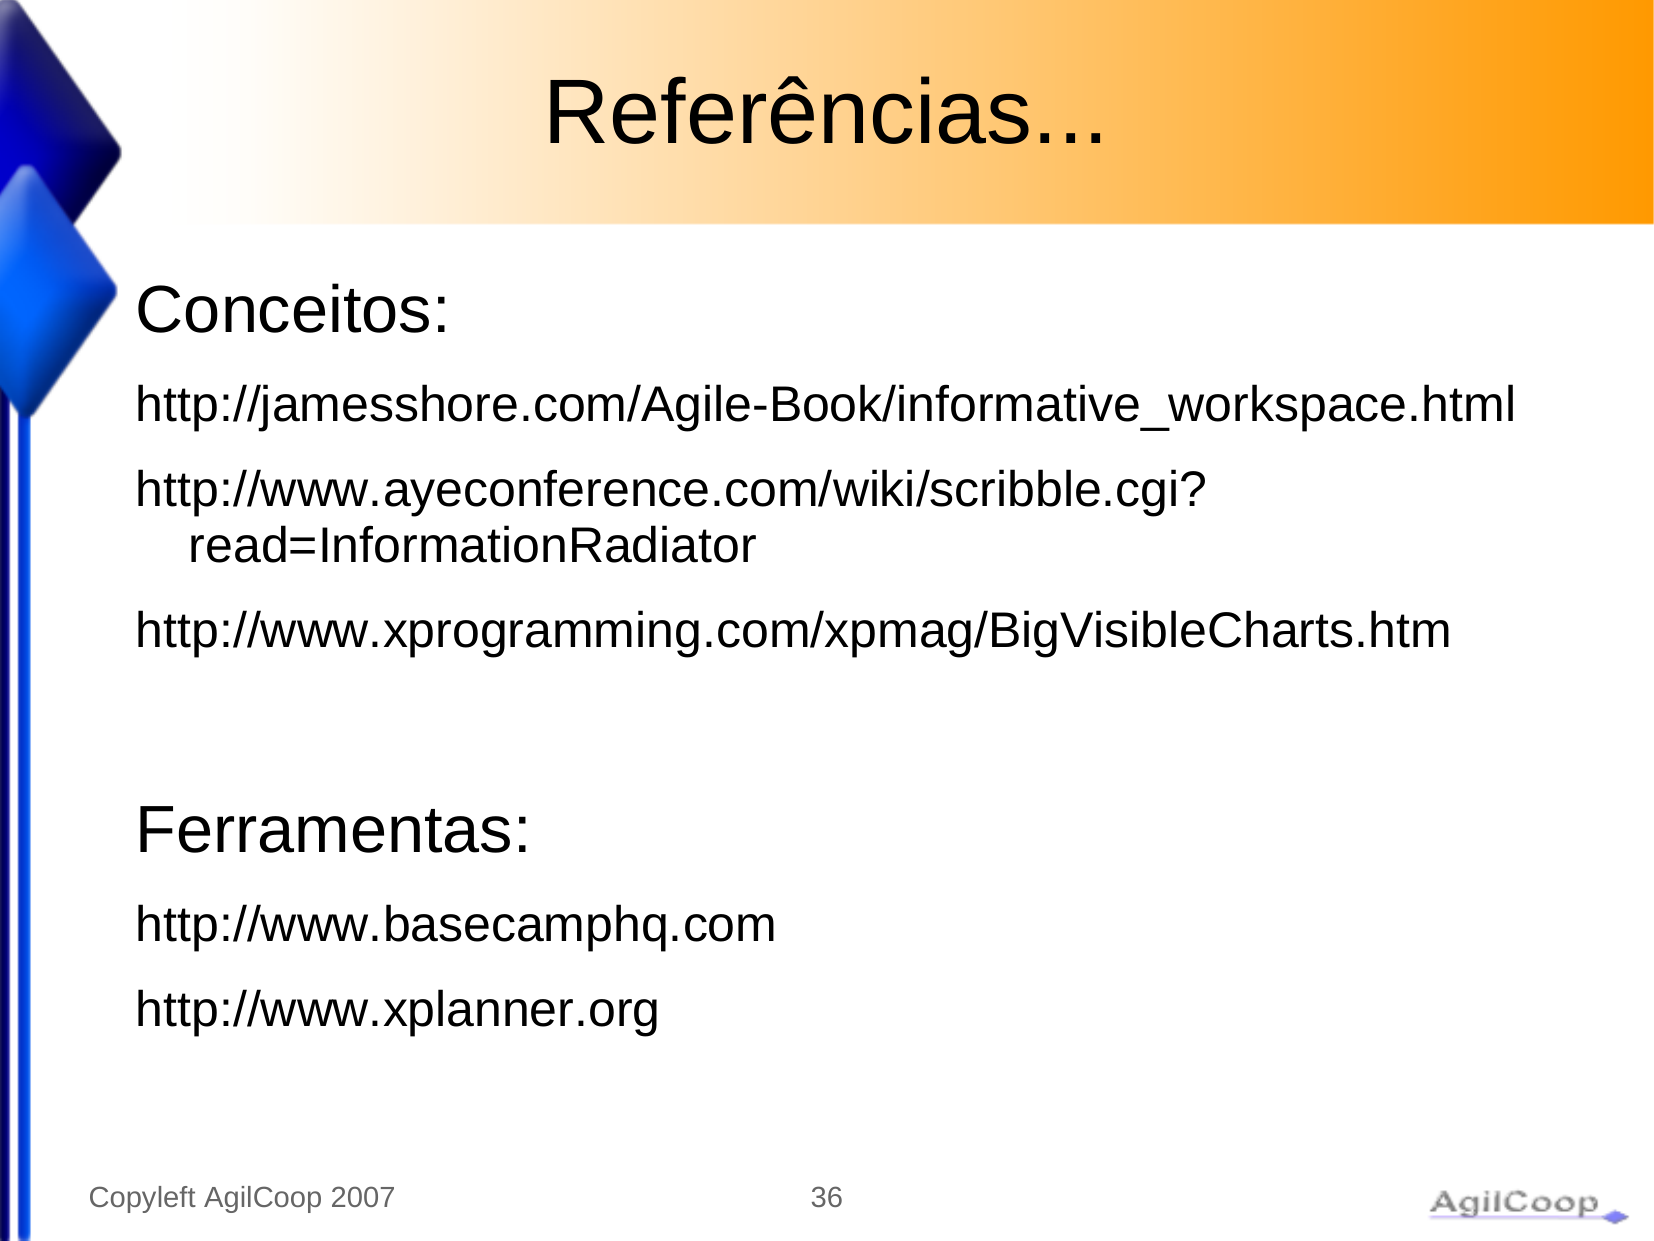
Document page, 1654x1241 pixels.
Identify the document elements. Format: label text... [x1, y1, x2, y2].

picture [0, 0, 1654, 1241]
title Referências... [82, 15, 1571, 208]
list Conceitos: http://jamesshore.com/Agile-Book/informative_workspace.html http://www.ayeconference.com/wiki/scribble.cgi?read=InformationRadiator http://www.xprogramming.com/xpmag/BigVisibleCharts.htm Ferramentas: http://www.basecamphq.com http://www.xplanner.org [118, 271, 1607, 1108]
